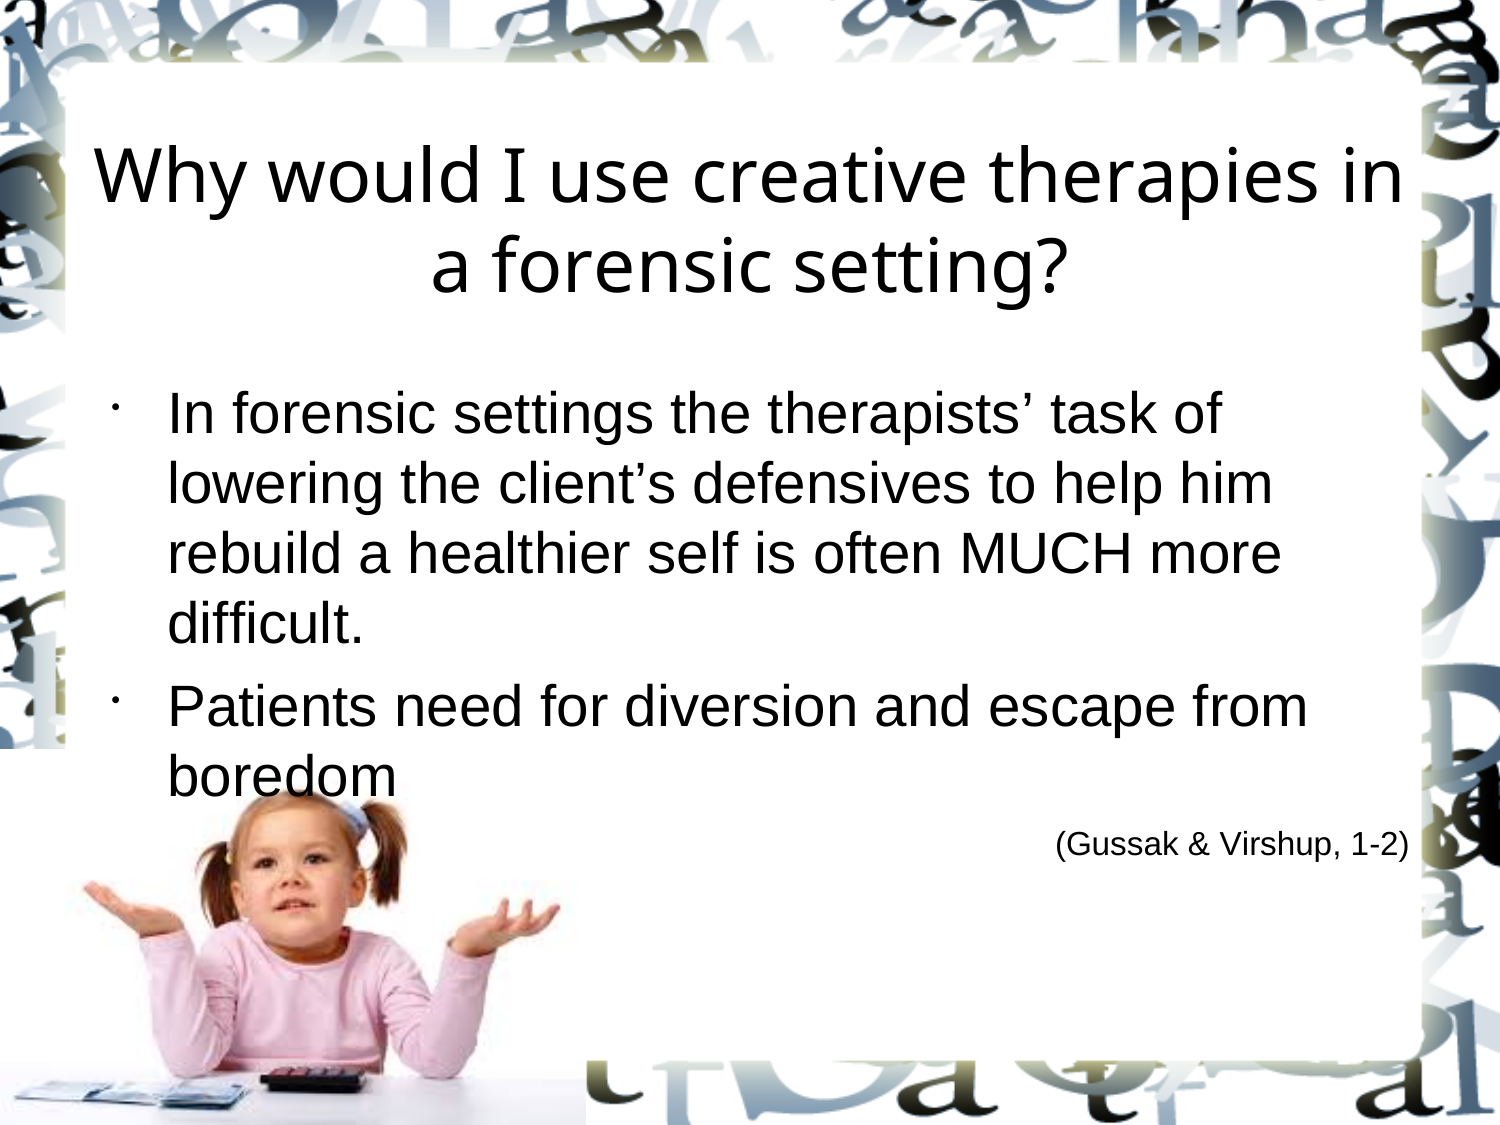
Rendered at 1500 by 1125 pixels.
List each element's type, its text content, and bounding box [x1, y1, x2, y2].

list In forensic settings the therapists’ task of lowering the client’s defensives to help him rebuild a healthier self is often MUCH more difficult. Patients need for diversion and escape from boredom (Gussak & Virshup, 1-2) [96, 284, 1426, 933]
picture [0, 0, 1500, 1125]
title Why would I use creative therapies in a forensic setting? [75, 29, 1425, 260]
